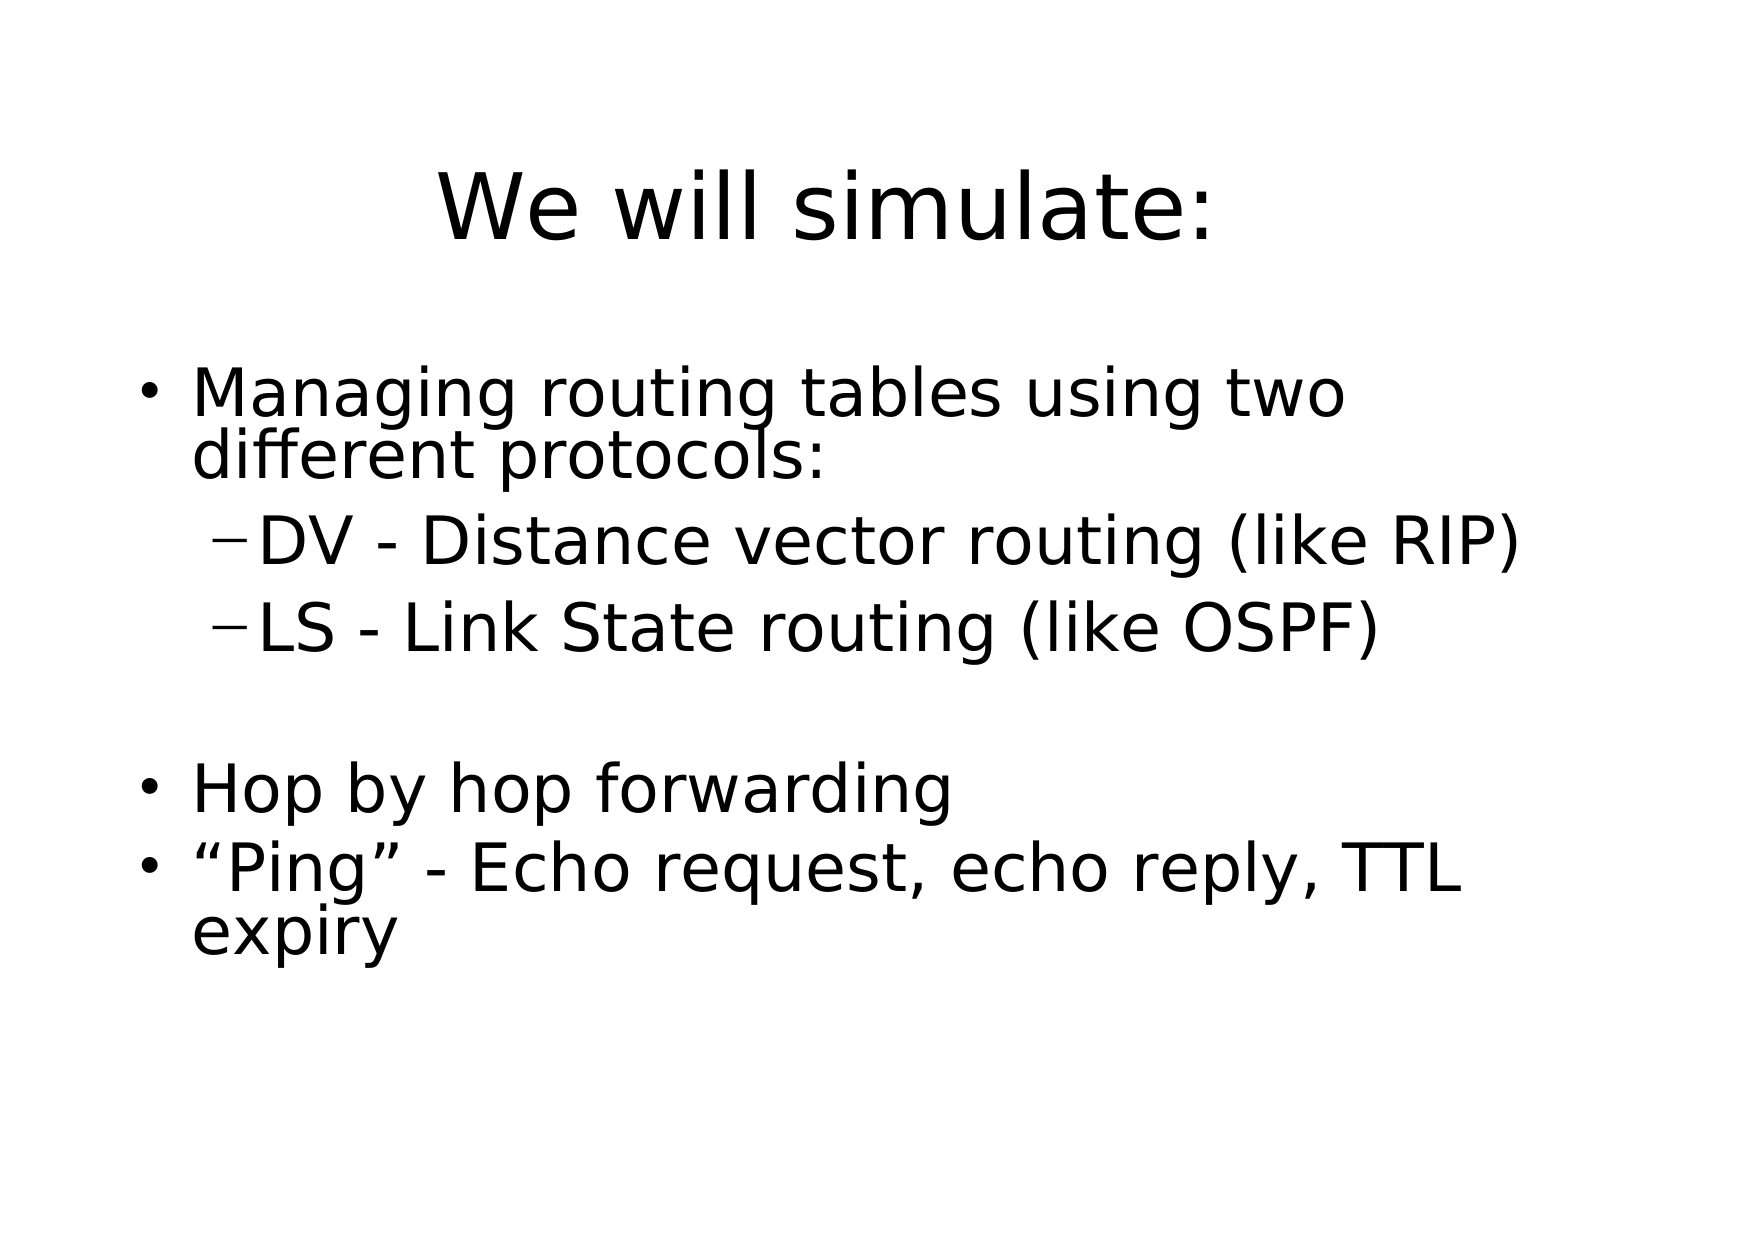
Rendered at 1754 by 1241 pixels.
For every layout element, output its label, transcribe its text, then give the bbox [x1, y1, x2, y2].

list Managing routing tables using two different protocols: DV - Distance vector routing (like RIP)‏ LS - Link State routing (like OSPF)‏ Hop by hop forwarding “Ping” - Echo request, echo reply, TTL expiry [123, 357, 1604, 1103]
title We will simulate: [123, 110, 1530, 318]
